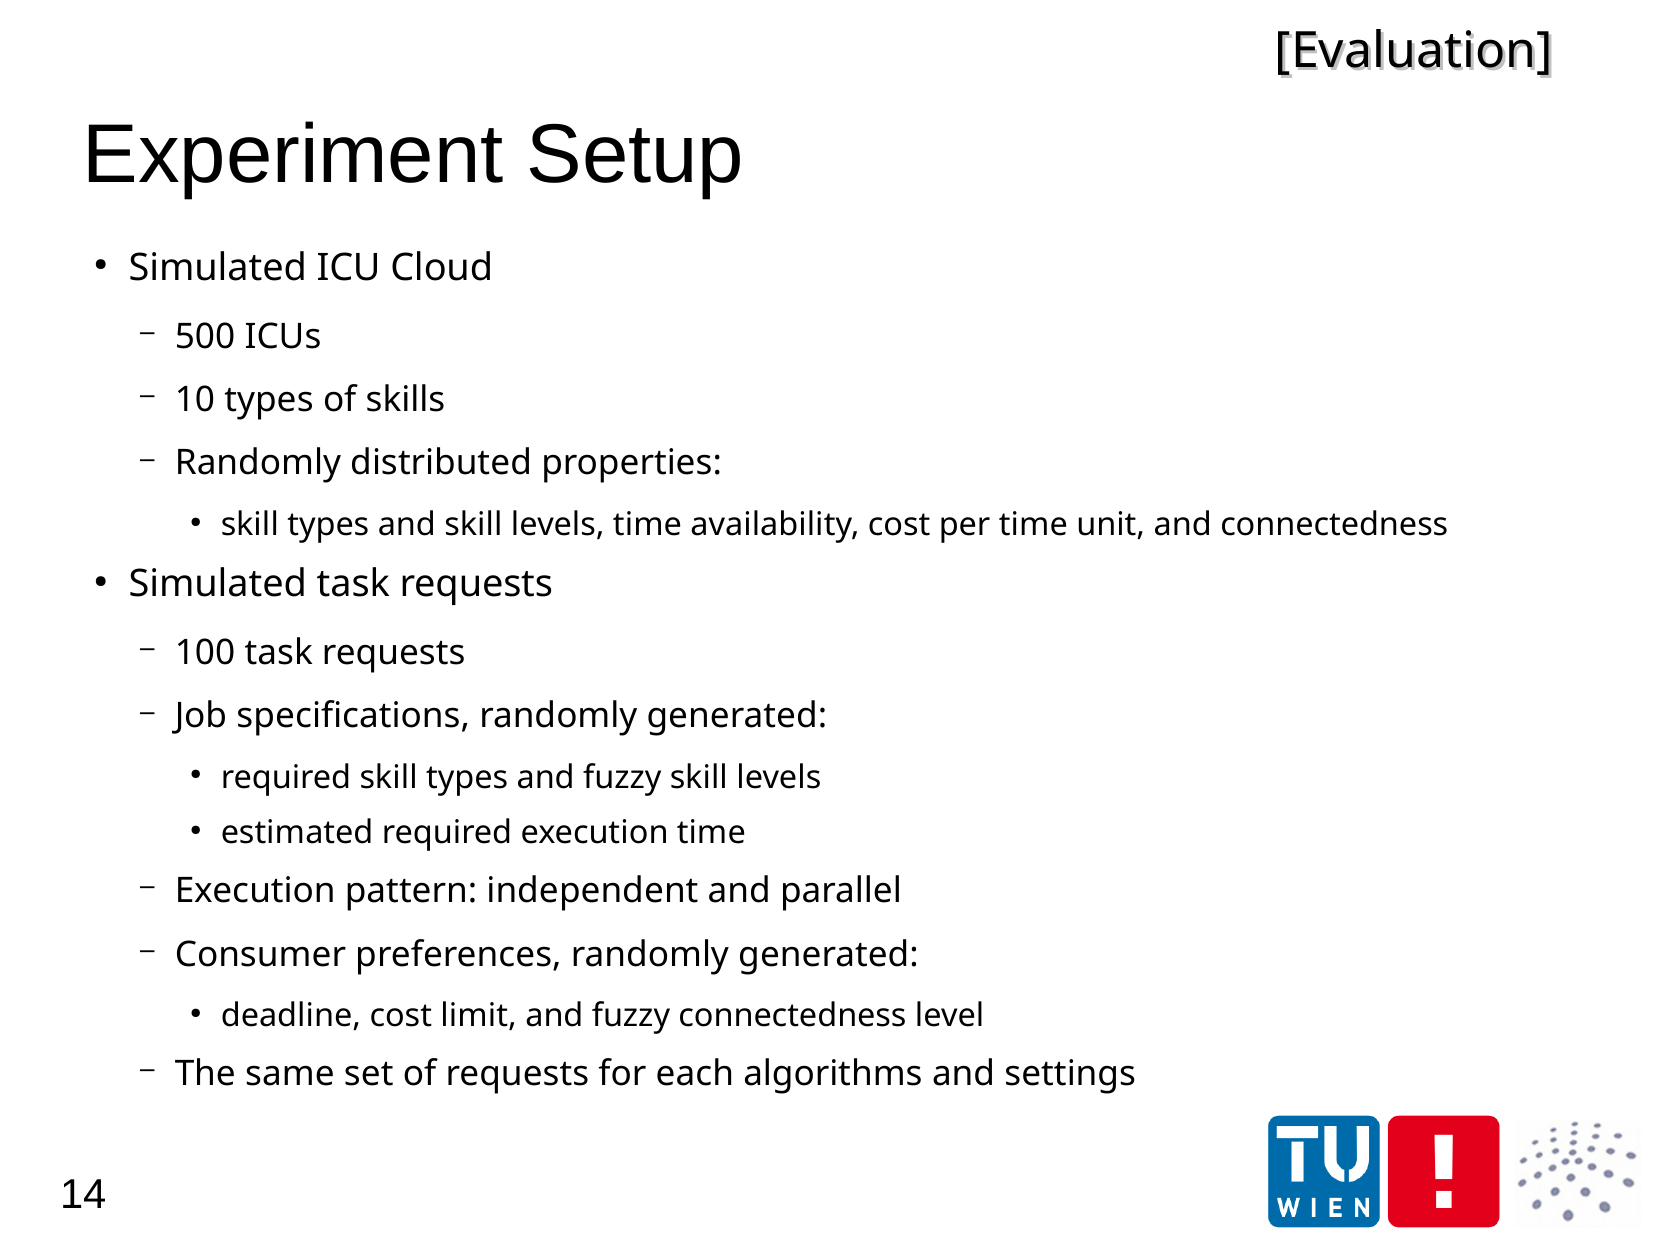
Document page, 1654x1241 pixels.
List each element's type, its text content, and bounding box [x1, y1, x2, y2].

text_box [Evaluation] [1260, 6, 1591, 87]
list Simulated ICU Cloud 500 ICUs 10 types of skills Randomly distributed properties: skill types and skill levels, time availability, cost per time unit, and connectedness Simulated task requests 100 task requests Job specifications, randomly generated: required skill types and fuzzy skill levels estimated required execution time Execution pattern: independent and parallel Consumer preferences, randomly generated: deadline, cost limit, and fuzzy connectedness level The same set of requests for each algorithms and settings [82, 240, 1571, 1111]
picture [1261, 1111, 1507, 1234]
picture [1515, 1120, 1642, 1228]
title Experiment Setup [82, 73, 1571, 234]
